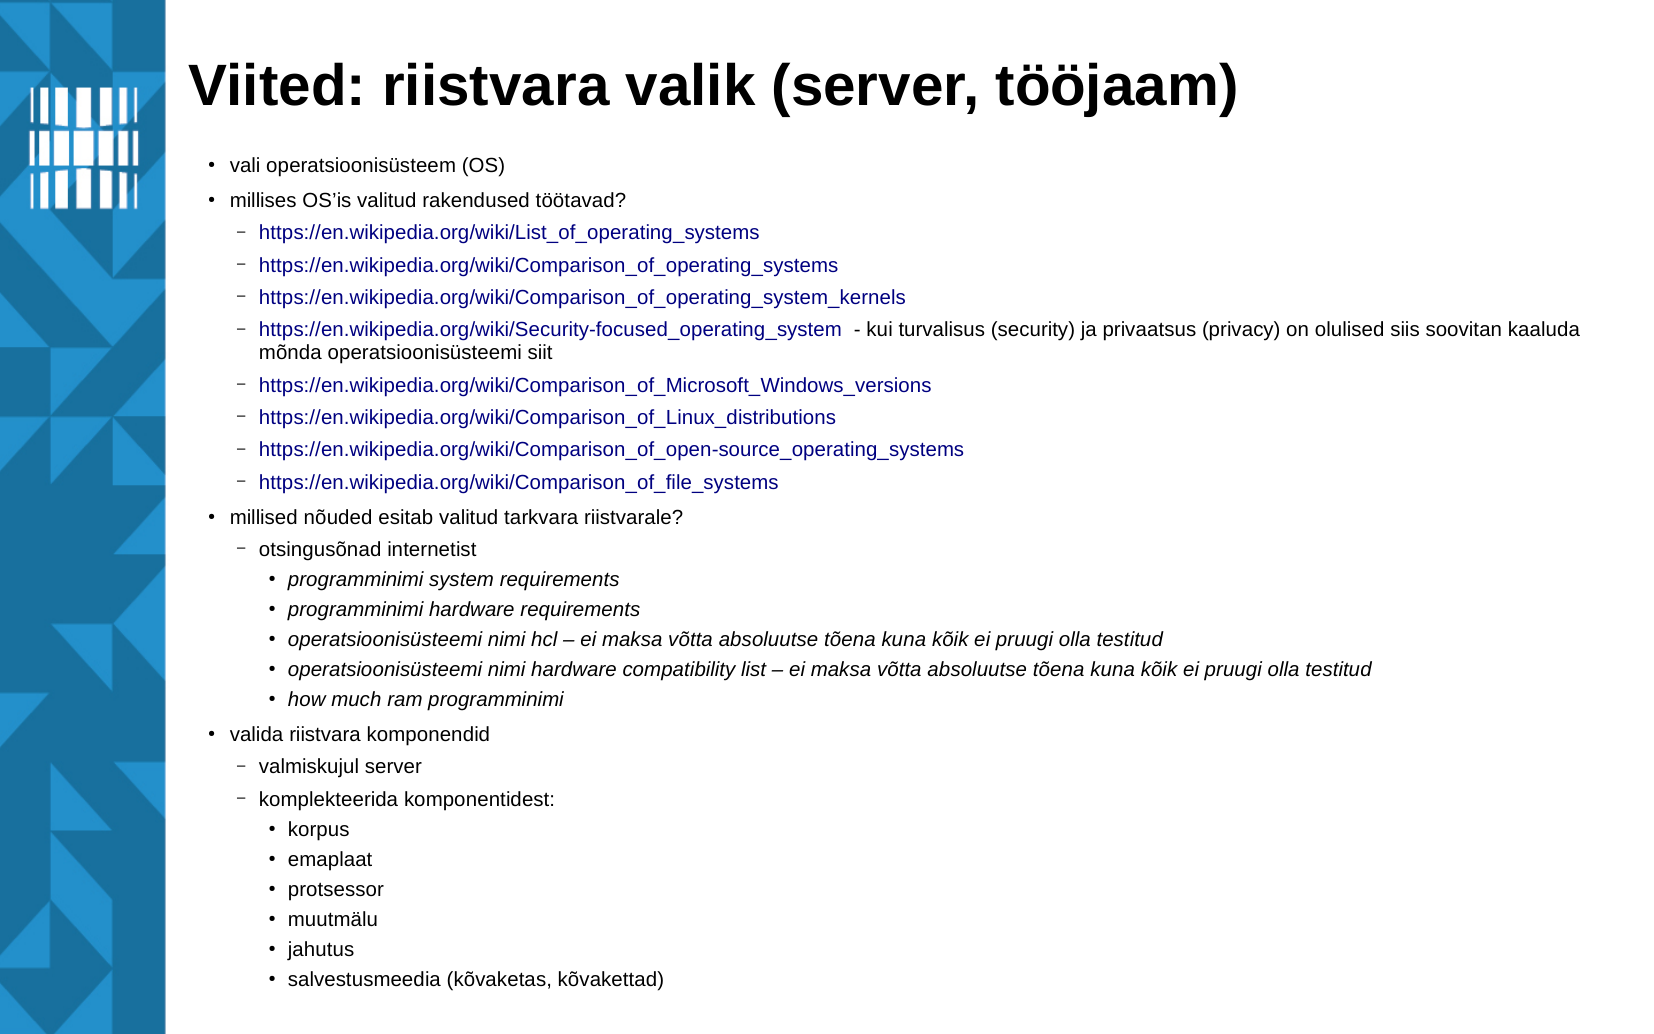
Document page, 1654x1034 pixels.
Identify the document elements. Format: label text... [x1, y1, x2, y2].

list vali operatsioonisüsteem (OS) millises OS’is valitud rakendused töötavad? https://en.wikipedia.org/wiki/List_of_operating_systems https://en.wikipedia.org/wiki/Comparison_of_operating_systems https://en.wikipedia.org/wiki/Comparison_of_operating_system_kernels https://en.wikipedia.org/wiki/Security-focused_operating_system - kui turvalisus (security) ja privaatsus (privacy) on olulised siis soovitan kaaluda mõnda operatsioonisüsteemi siit https://en.wikipedia.org/wiki/Comparison_of_Microsoft_Windows_versions https://en.wikipedia.org/wiki/Comparison_of_Linux_distributions https://en.wikipedia.org/wiki/Comparison_of_open-source_operating_systems https://en.wikipedia.org/wiki/Comparison_of_file_systems millised nõuded esitab valitud tarkvara riistvarale? otsingusõnad internetist programminimi system requirements programminimi hardware requirements operatsioonisüsteemi nimi hcl – ei maksa võtta absoluutse tõena kuna kõik ei pruugi olla testitud operatsioonisüsteemi nimi hardware compatibility list – ei maksa võtta absoluutse tõena kuna kõik ei pruugi olla testitud how much ram programminimi valida riistvara komponendid valmiskujul server komplekteerida komponentidest: korpus emaplaat protsessor muutmälu jahutus salvestusmeedia (kõvaketas, kõvakettad) [200, 153, 1630, 1016]
title Viited: riistvara valik (server, tööjaam) [188, 41, 1630, 130]
